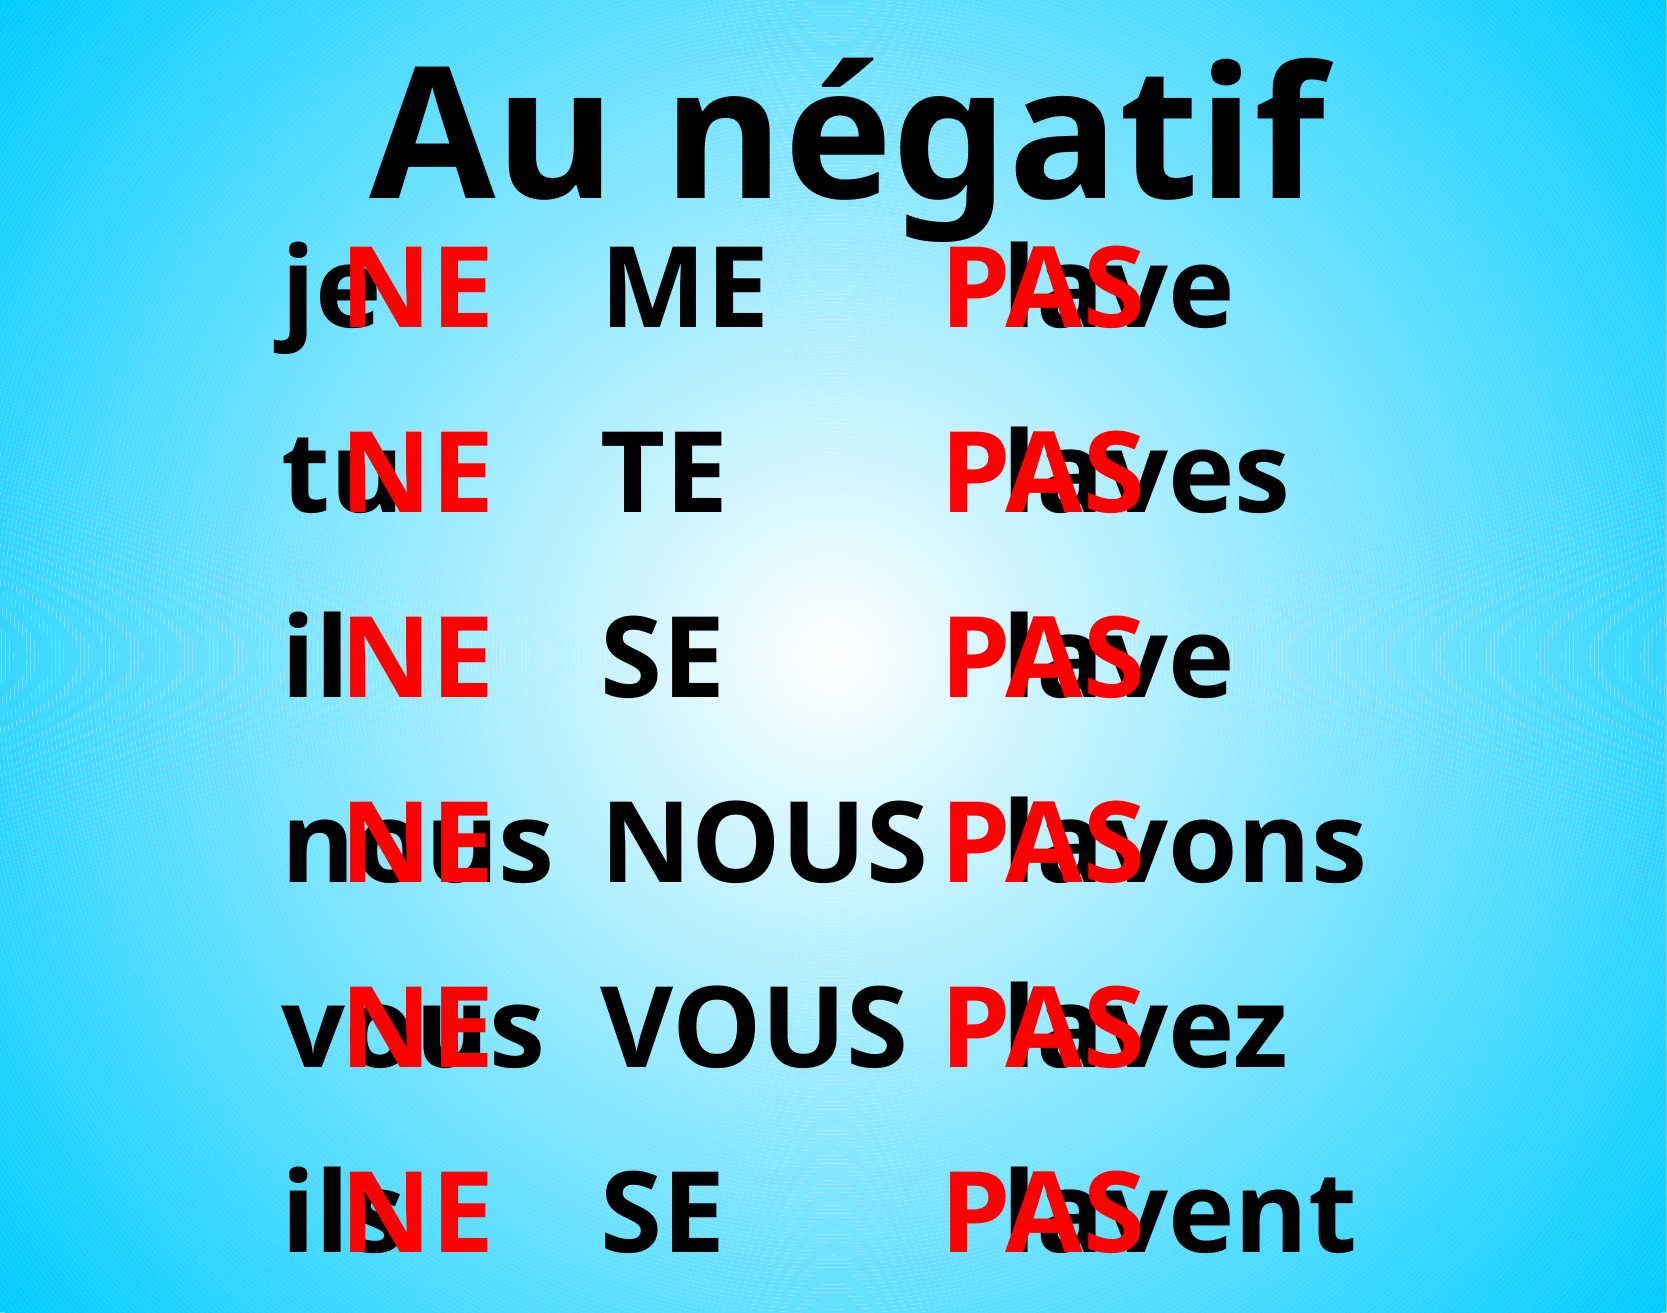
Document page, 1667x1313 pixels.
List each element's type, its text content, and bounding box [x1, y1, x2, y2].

text_box je tu il nous vous ils [266, 207, 325, 1282]
text_box Au négatif [354, 7, 1401, 207]
text_box NE PAS NE PAS NE PAS NE PAS NE PAS NE PAS [325, 207, 1667, 1283]
